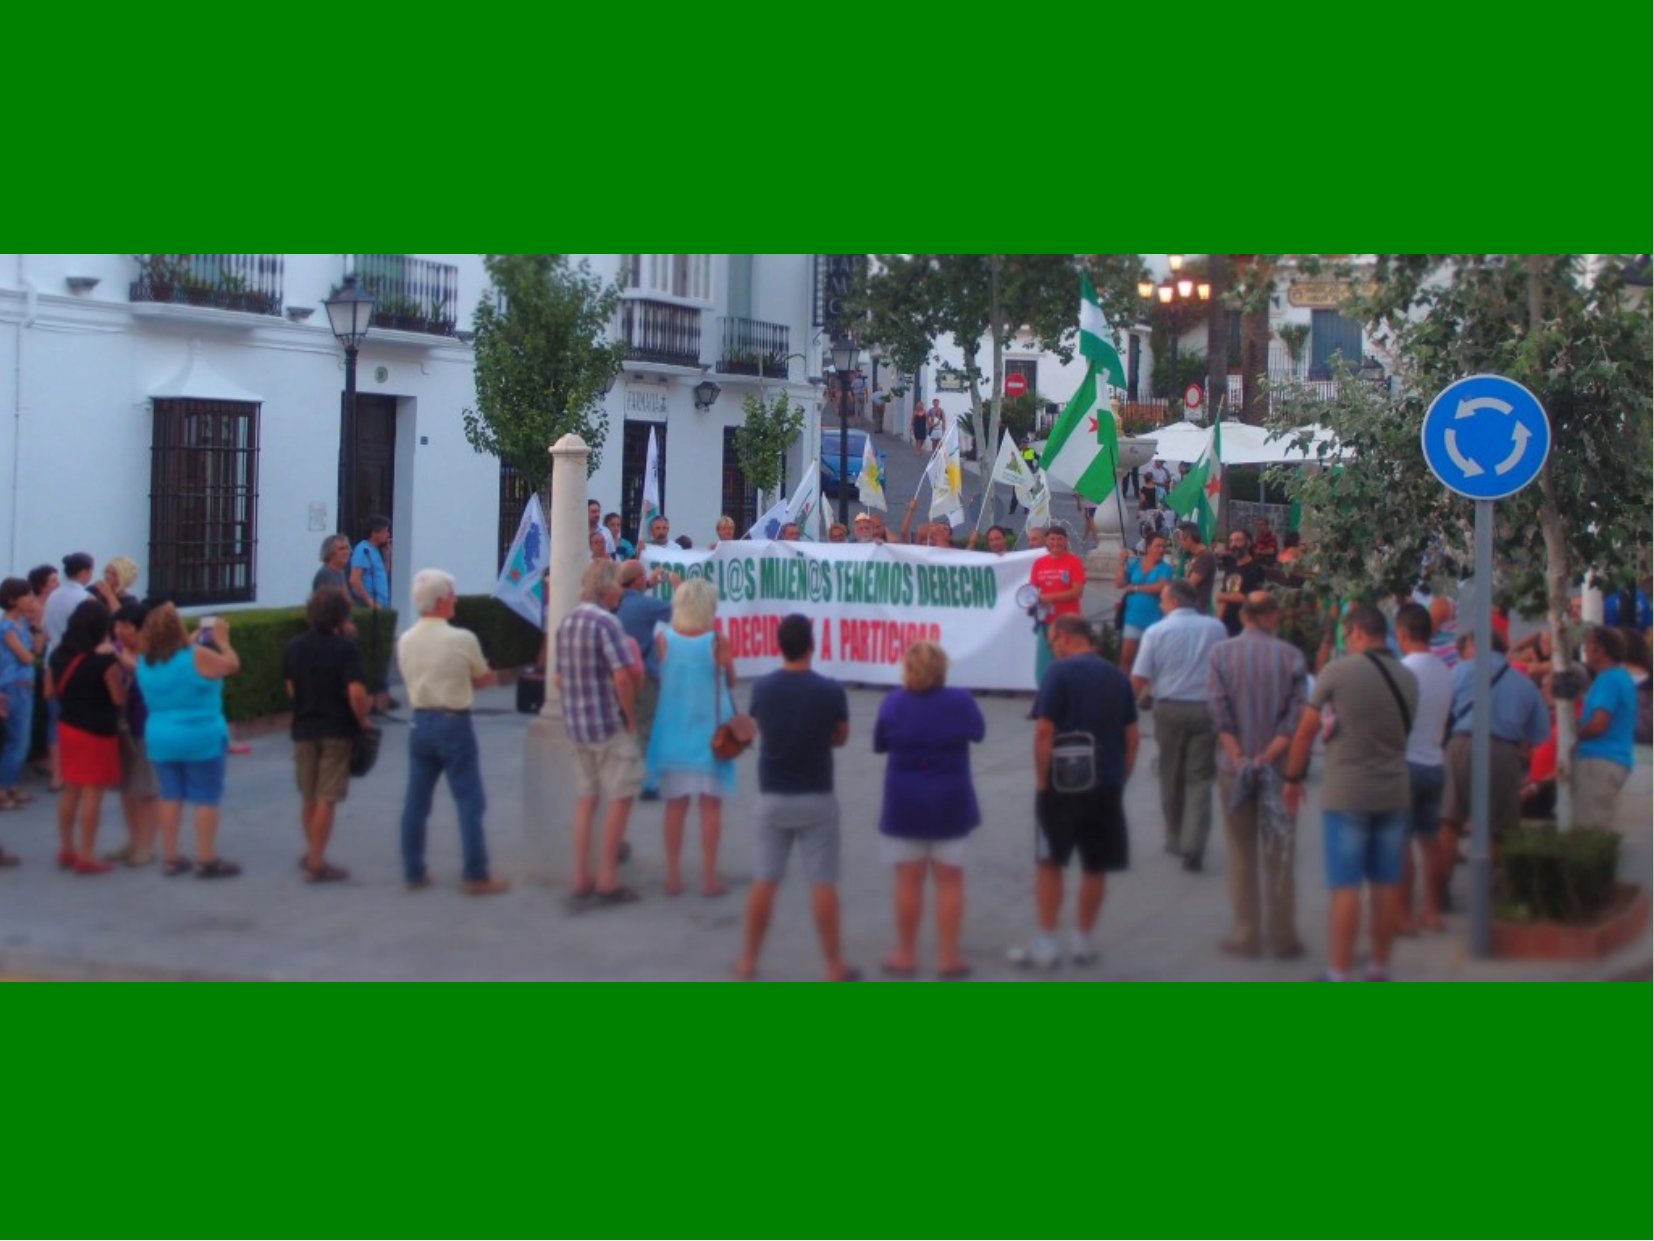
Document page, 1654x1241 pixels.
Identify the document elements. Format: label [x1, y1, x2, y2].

picture [0, 254, 1653, 982]
